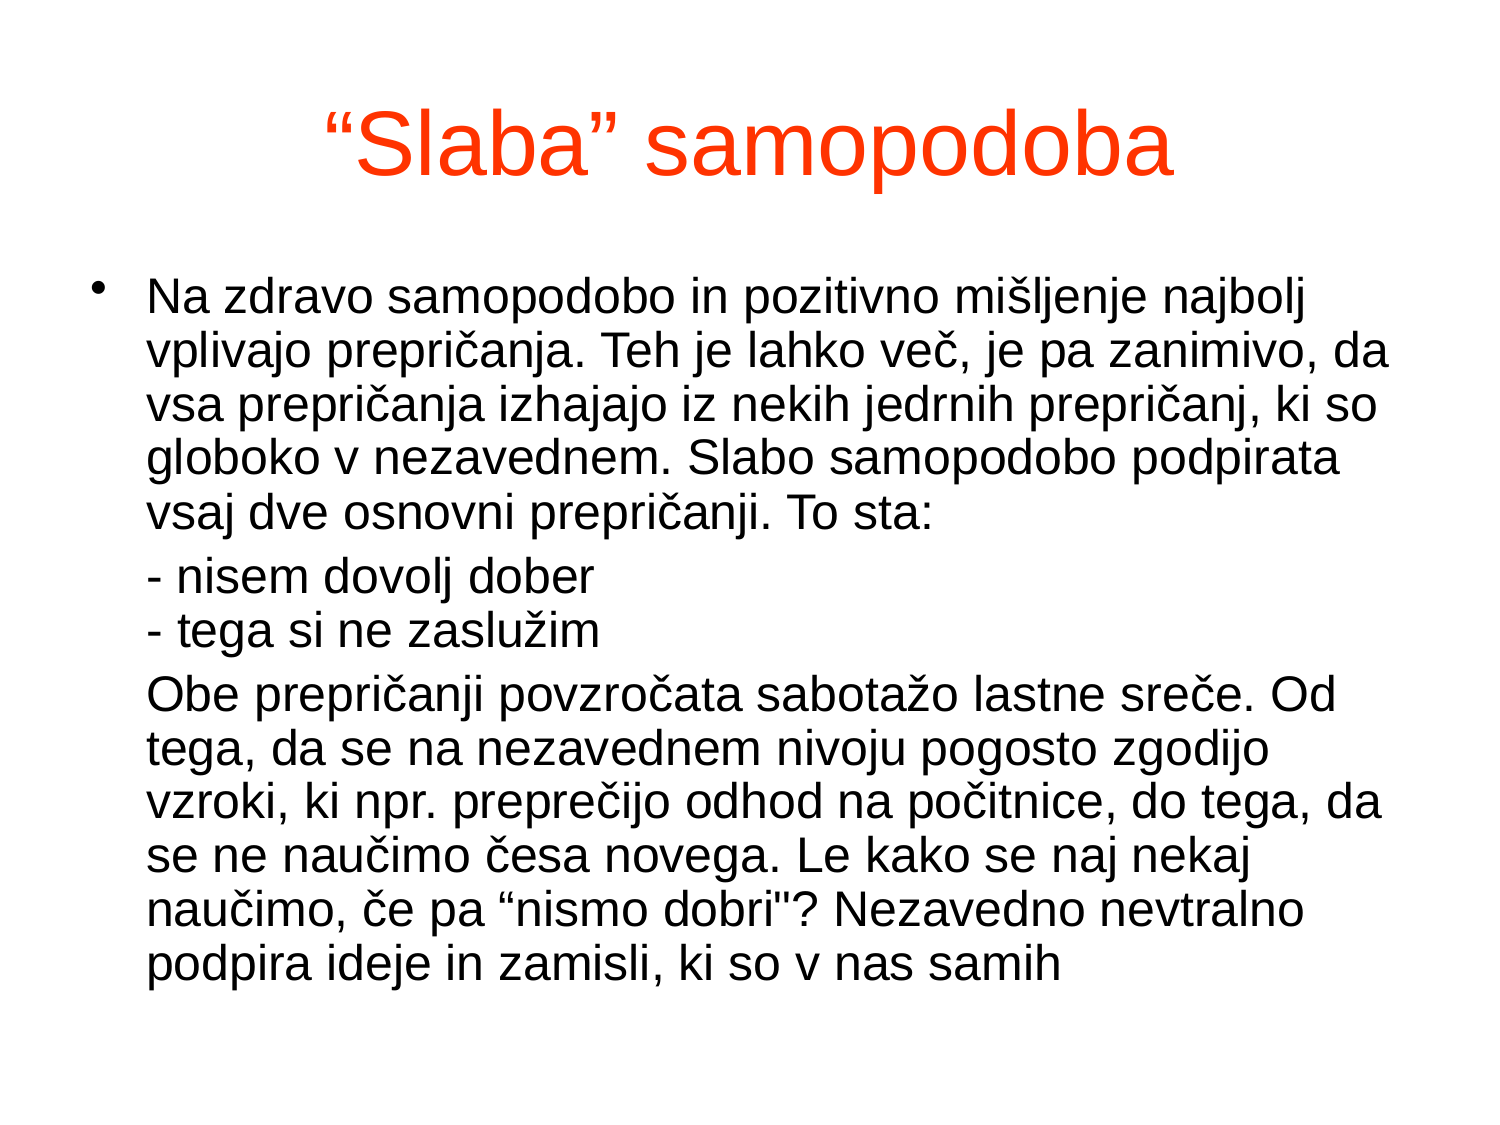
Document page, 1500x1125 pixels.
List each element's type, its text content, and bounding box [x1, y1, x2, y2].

title “Slaba” samopodoba [75, 45, 1425, 233]
list Na zdravo samopodobo in pozitivno mišljenje najbolj vplivajo prepričanja. Teh je lahko več, je pa zanimivo, da vsa prepričanja izhajajo iz nekih jedrnih prepričanj, ki so globoko v nezavednem. Slabo samopodobo podpirata vsaj dve osnovni prepričanji. To sta: - nisem dovolj dober - tega si ne zaslužim Obe prepričanji povzročata sabotažo lastne sreče. Od tega, da se na nezavednem nivoju pogosto zgodijo vzroki, ki npr. preprečijo odhod na počitnice, do tega, da se ne naučimo česa novega. Le kako se naj nekaj naučimo, če pa “nismo dobri"? Nezavedno nevtralno podpira ideje in zamisli, ki so v nas samih [75, 262, 1425, 1005]
